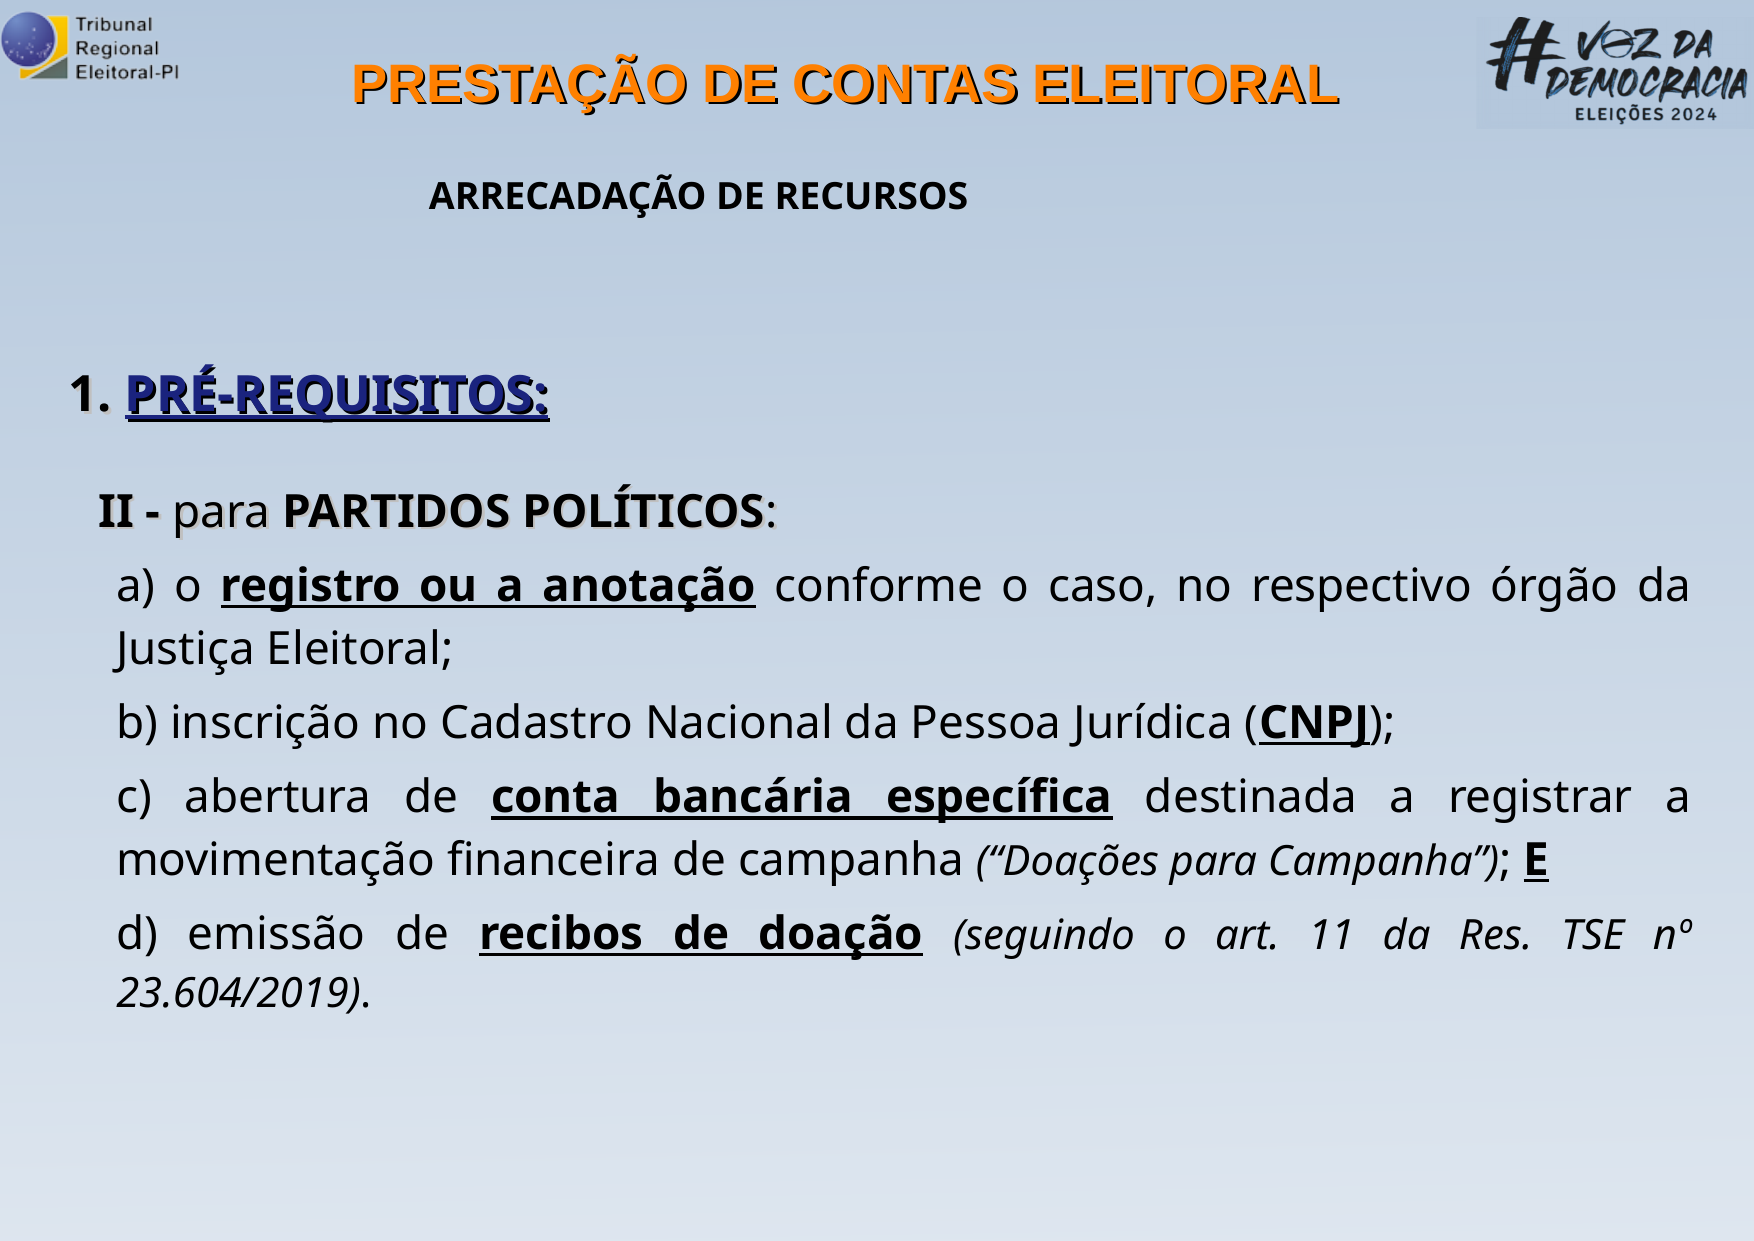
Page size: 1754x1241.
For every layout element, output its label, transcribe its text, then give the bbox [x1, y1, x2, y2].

picture [0, 11, 195, 87]
title PRESTAÇÃO DE CONTAS ELEITORAL [207, 53, 1485, 163]
text_box ARRECADAÇÃO DE RECURSOS [414, 161, 1169, 228]
subtitle PRÉ-REQUISITOS: II - para PARTIDOS POLÍTICOS: a) o registro ou a anotação conforme o caso, no respectivo órgão da Justiça Eleitoral; b) inscrição no Cadastro Nacional da Pessoa Jurídica (CNPJ); c) abertura de conta bancária específica destinada a registrar a movimentação financeira de campanha (“Doações para Campanha”); E d) emissão de recibos de doação (seguindo o art. 11 da Res. TSE nº 23.604/2019). [69, 357, 1692, 1021]
